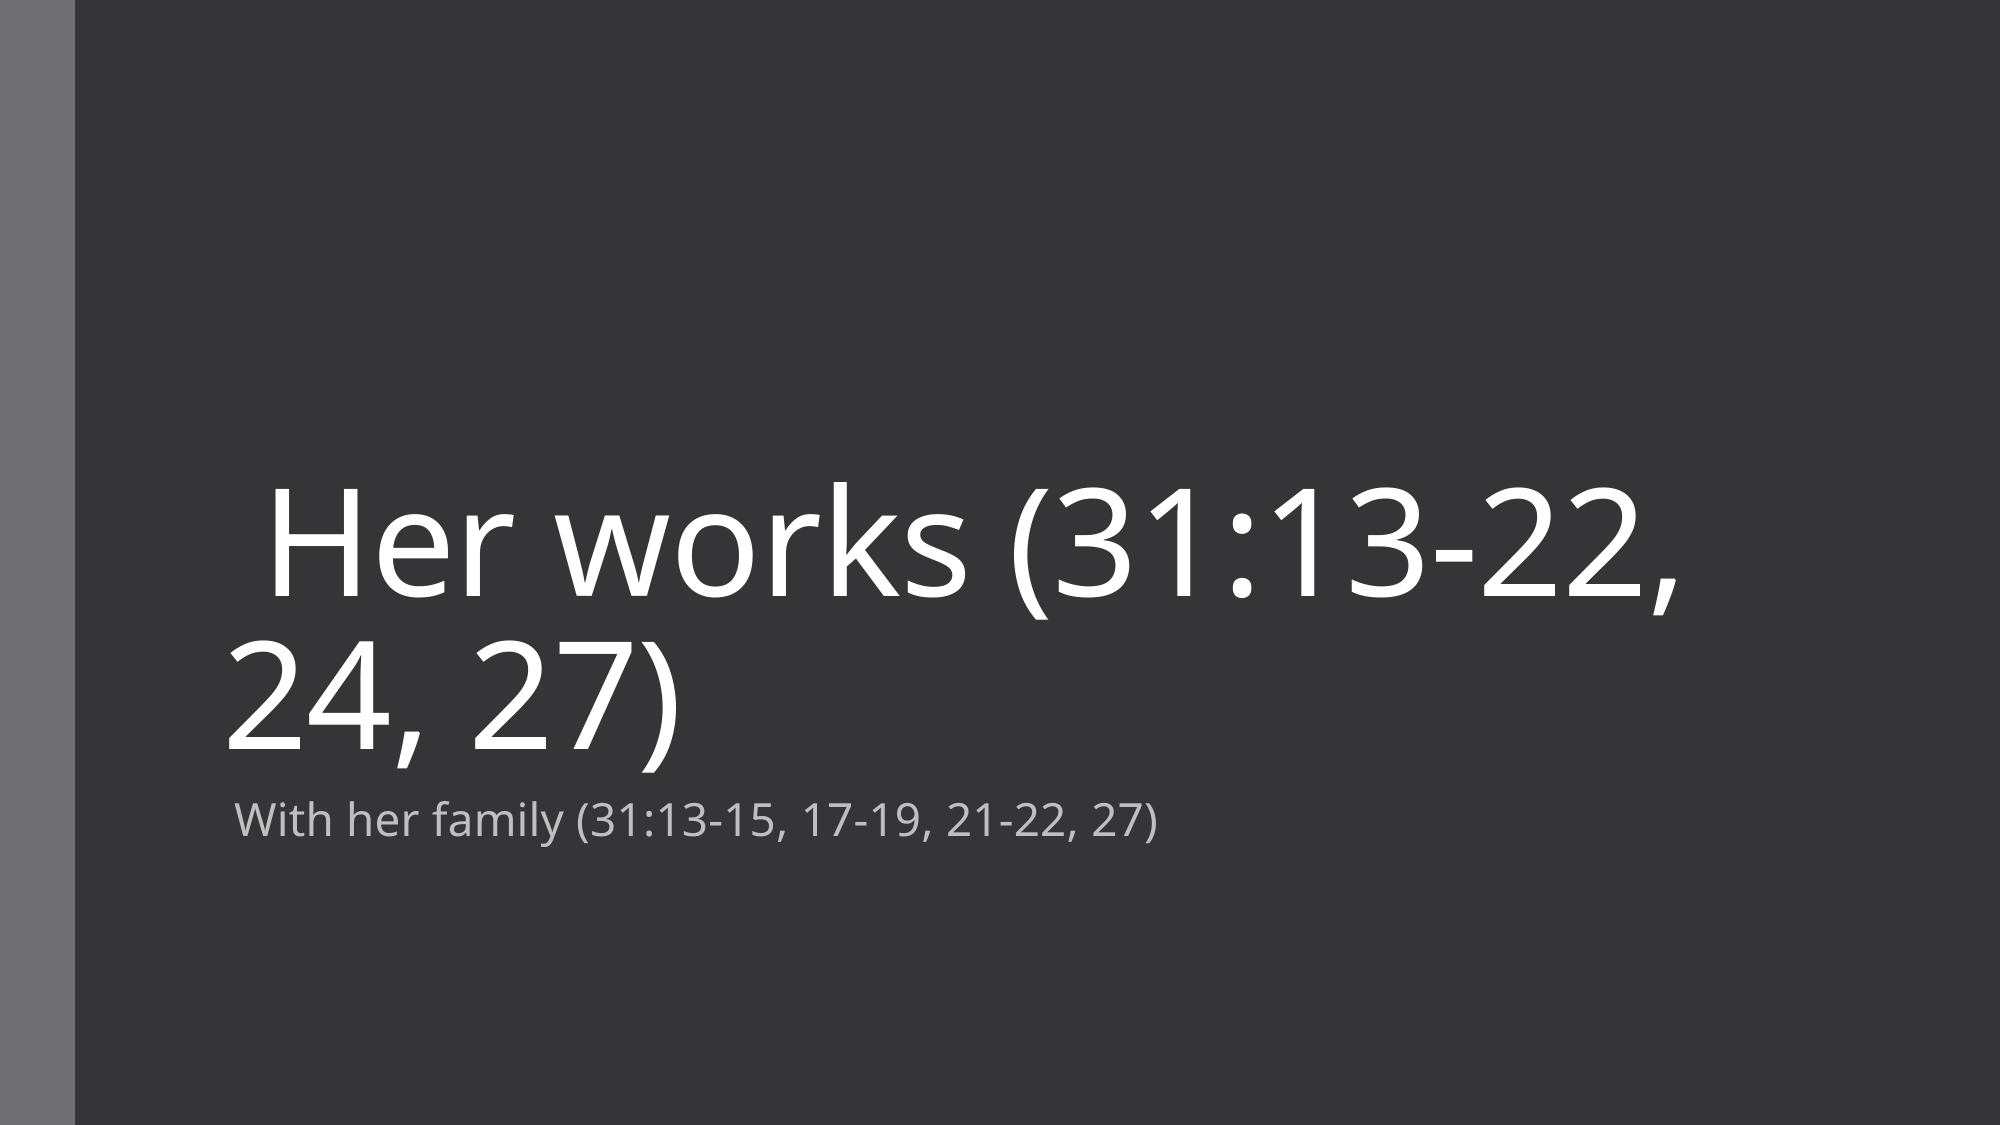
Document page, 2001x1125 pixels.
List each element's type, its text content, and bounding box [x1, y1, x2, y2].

title Her works (31:13-22, 24, 27) [206, 124, 1752, 787]
subtitle With her family (31:13-15, 17-19, 21-22, 27) [206, 787, 1752, 1066]
